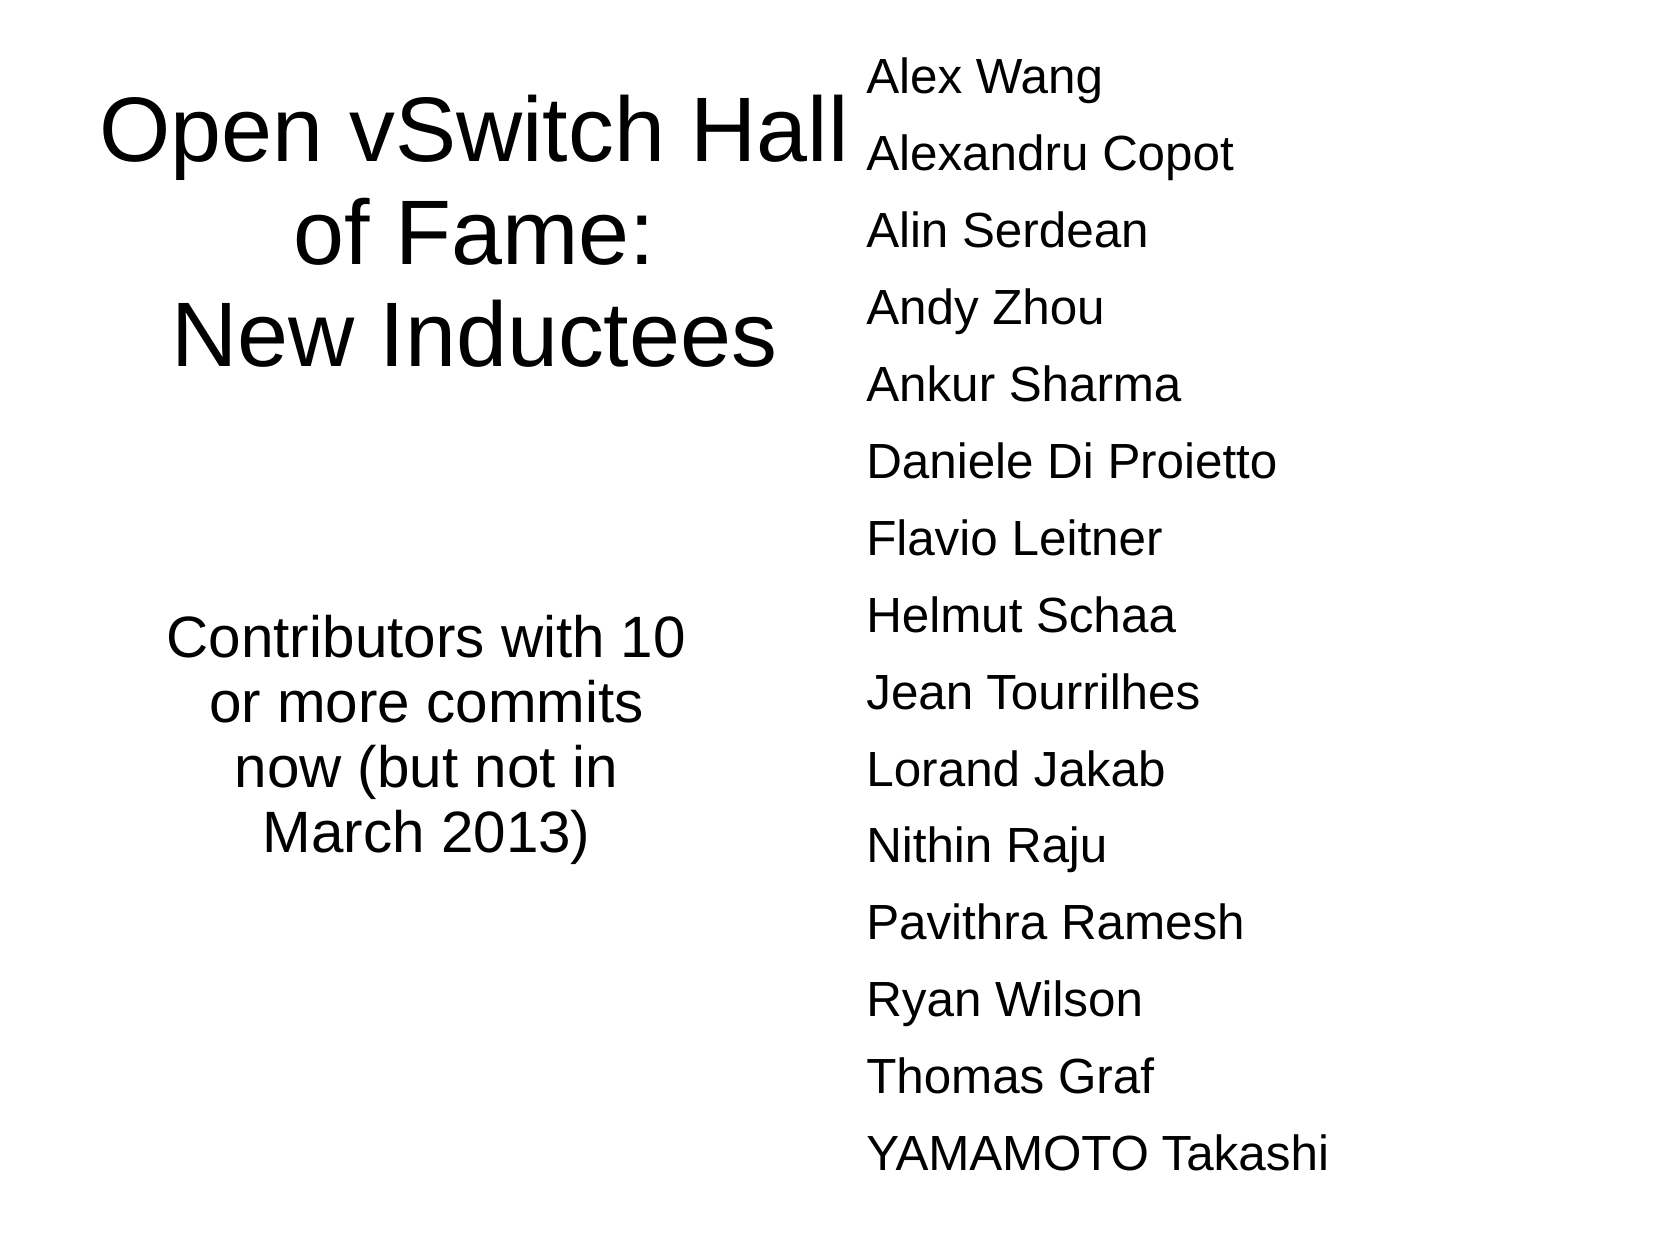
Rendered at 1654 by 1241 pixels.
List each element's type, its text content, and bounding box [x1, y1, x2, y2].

list Alex Wang Alexandru Copot Alin Serdean Andy Zhou Ankur Sharma Daniele Di Proietto Flavio Leitner Helmut Schaa Jean Tourrilhes Lorand Jakab Nithin Raju Pavithra Ramesh Ryan Wilson Thomas Graf YAMAMOTO Takashi [866, 49, 1600, 1182]
text_box Contributors with 10 or more commits now (but not in March 2013) [141, 597, 712, 873]
title Open vSwitch Hall of Fame: New Inductees [82, 49, 866, 416]
